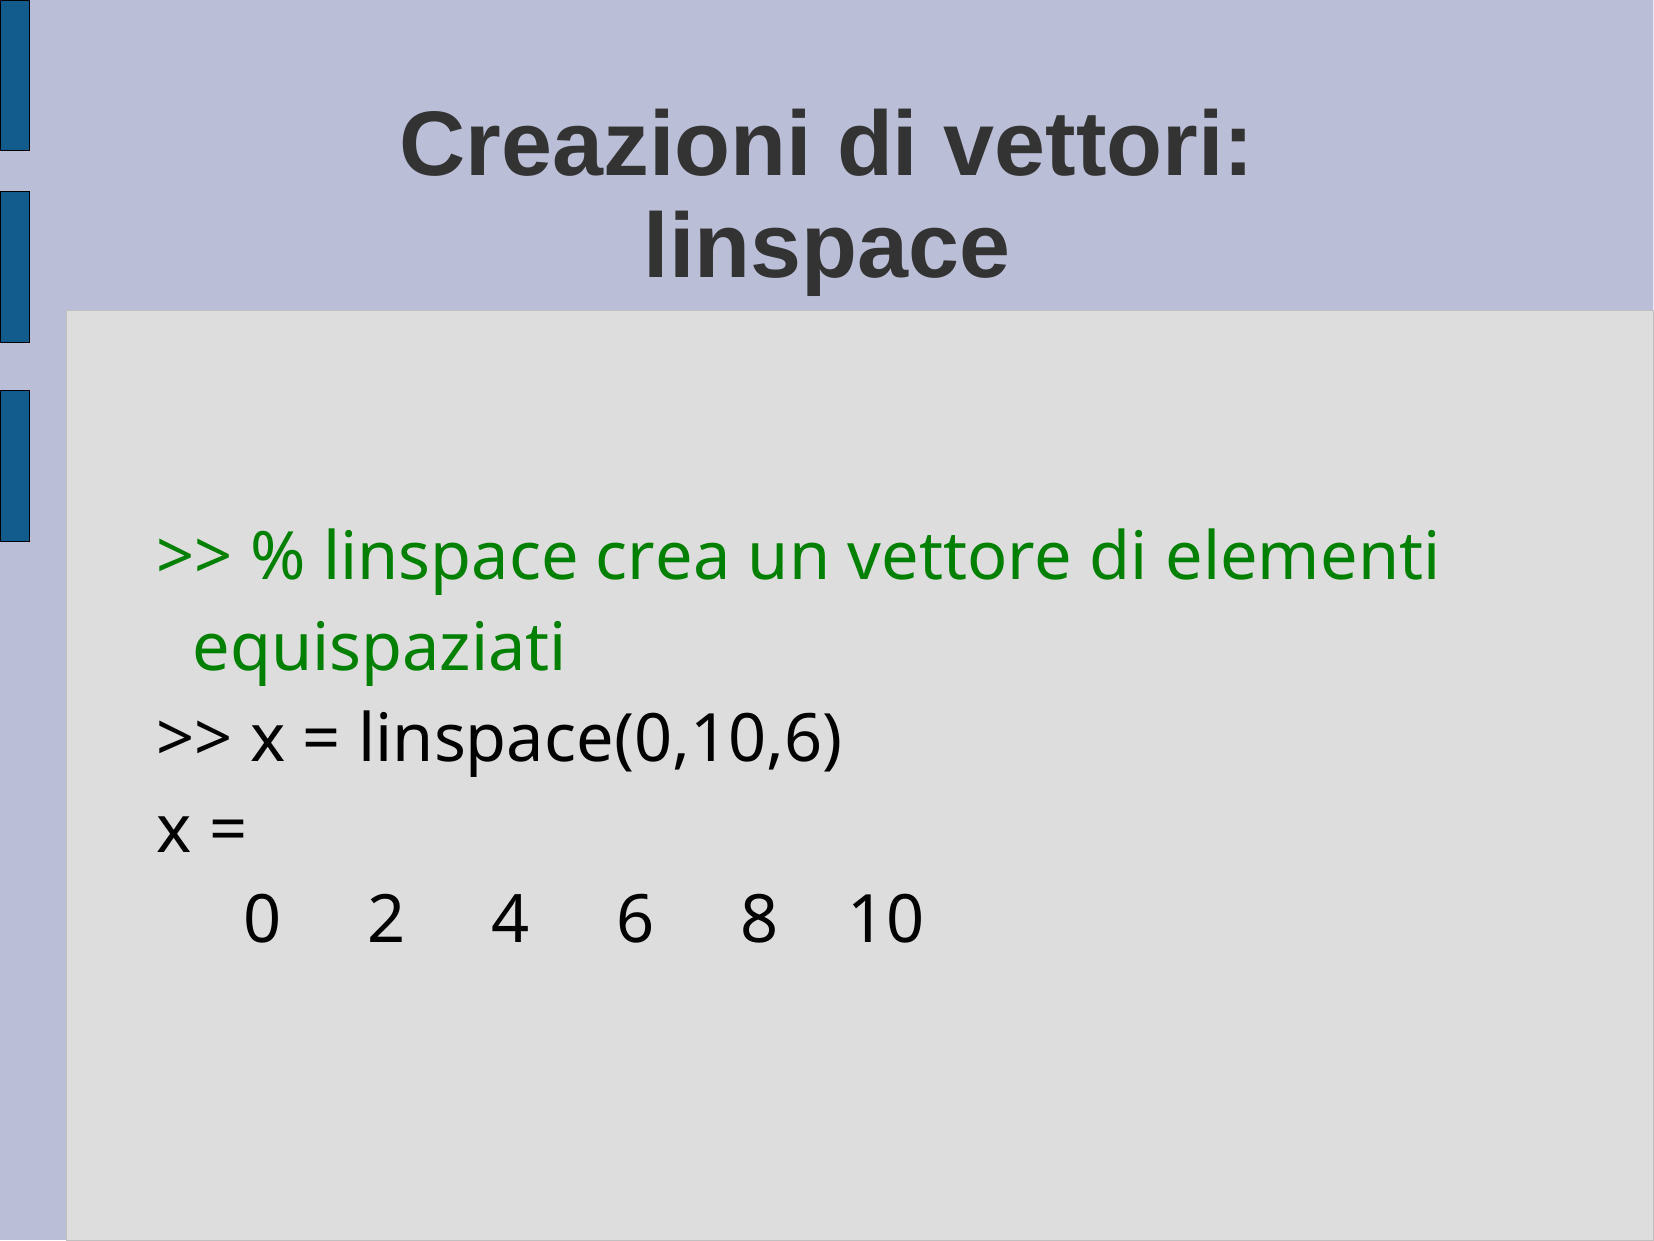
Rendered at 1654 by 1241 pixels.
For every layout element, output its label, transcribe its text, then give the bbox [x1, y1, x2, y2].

title Creazioni di vettori: linspace [121, 91, 1534, 299]
subtitle >> % linspace crea un vettore di elementi equispaziati >> x = linspace(0,10,6) x = 0 2 4 6 8 10 [121, 352, 1534, 1119]
